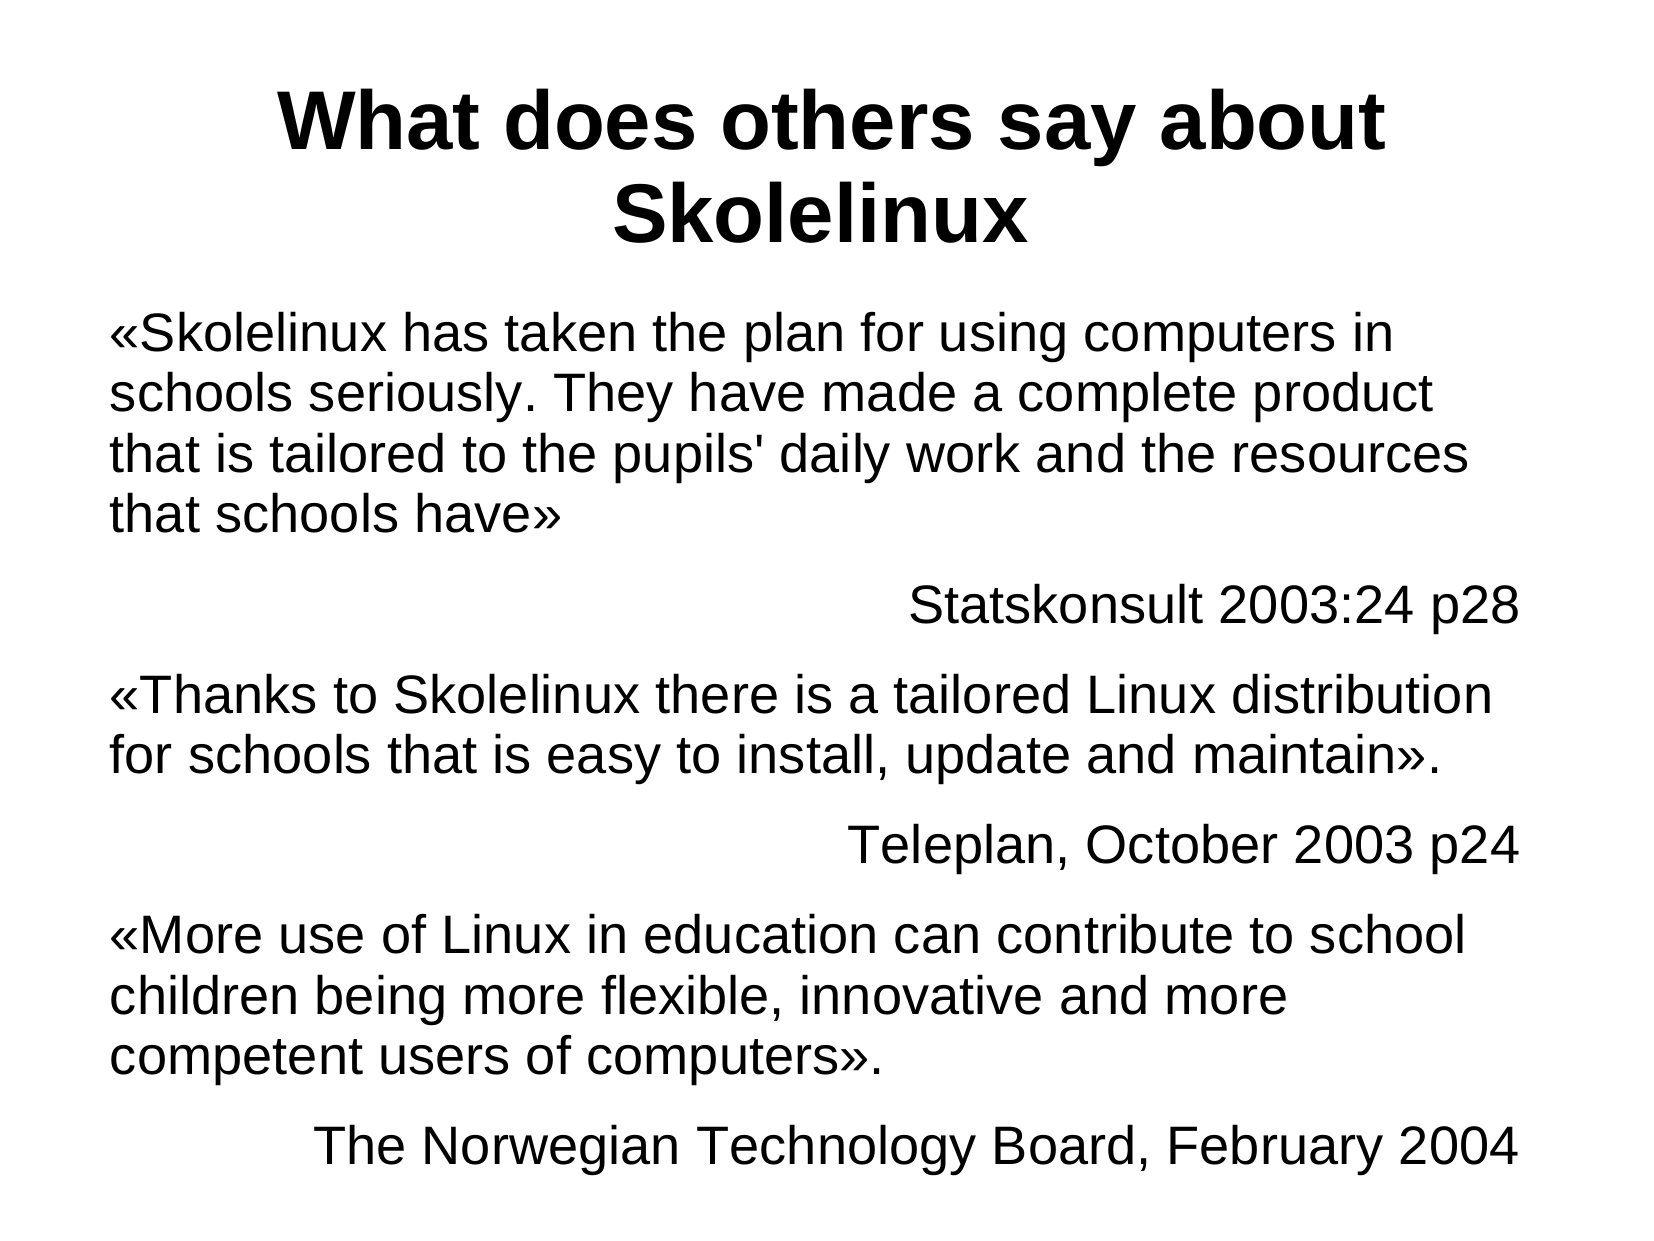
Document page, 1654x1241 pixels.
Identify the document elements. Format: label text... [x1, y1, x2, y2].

list «Skolelinux has taken the plan for using computers in schools seriously. They have made a complete product that is tailored to the pupils' daily work and the resources that schools have» Statskonsult 2003:24 p28 «Thanks to Skolelinux there is a tailored Linux distribution for schools that is easy to install, update and maintain». Teleplan, October 2003 p24 «More use of Linux in education can contribute to school children being more flexible, innovative and more competent users of computers». The Norwegian Technology Board, February 2004 [109, 302, 1522, 1211]
text_box What does others say about Skolelinux [183, 74, 1481, 261]
